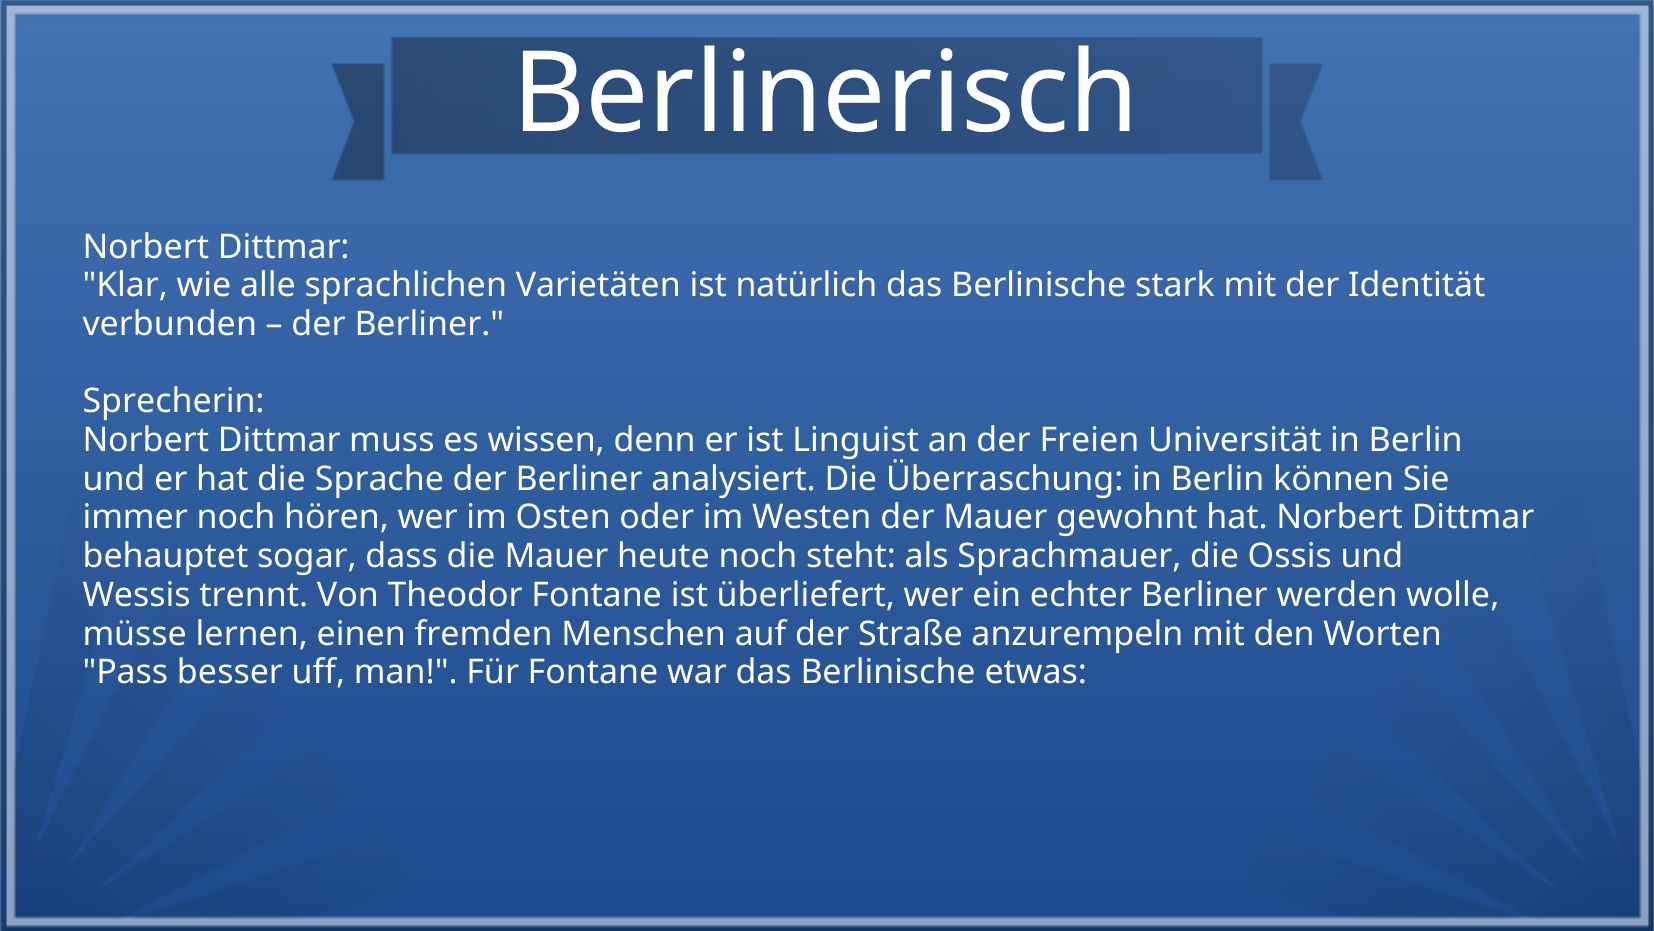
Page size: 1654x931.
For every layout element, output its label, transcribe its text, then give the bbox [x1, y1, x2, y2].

picture [0, 0, 1654, 931]
list Norbert Dittmar: "Klar, wie alle sprachlichen Varietäten ist natürlich das Berlinische stark mit der Identität verbunden – der Berliner." Sprecherin: Norbert Dittmar muss es wissen, denn er ist Linguist an der Freien Universität in Berlin und er hat die Sprache der Berliner analysiert. Die Überraschung: in Berlin können Sie immer noch hören, wer im Osten oder im Westen der Mauer gewohnt hat. Norbert Dittmar behauptet sogar, dass die Mauer heute noch steht: als Sprachmauer, die Ossis und Wessis trennt. Von Theodor Fontane ist überliefert, wer ein echter Berliner werden wolle, müsse lernen, einen fremden Menschen auf der Straße anzurempeln mit den Worten "Pass besser uff, man!". Für Fontane war das Berlinische etwas: [82, 224, 1569, 846]
title Berlinerisch [389, 30, 1262, 157]
